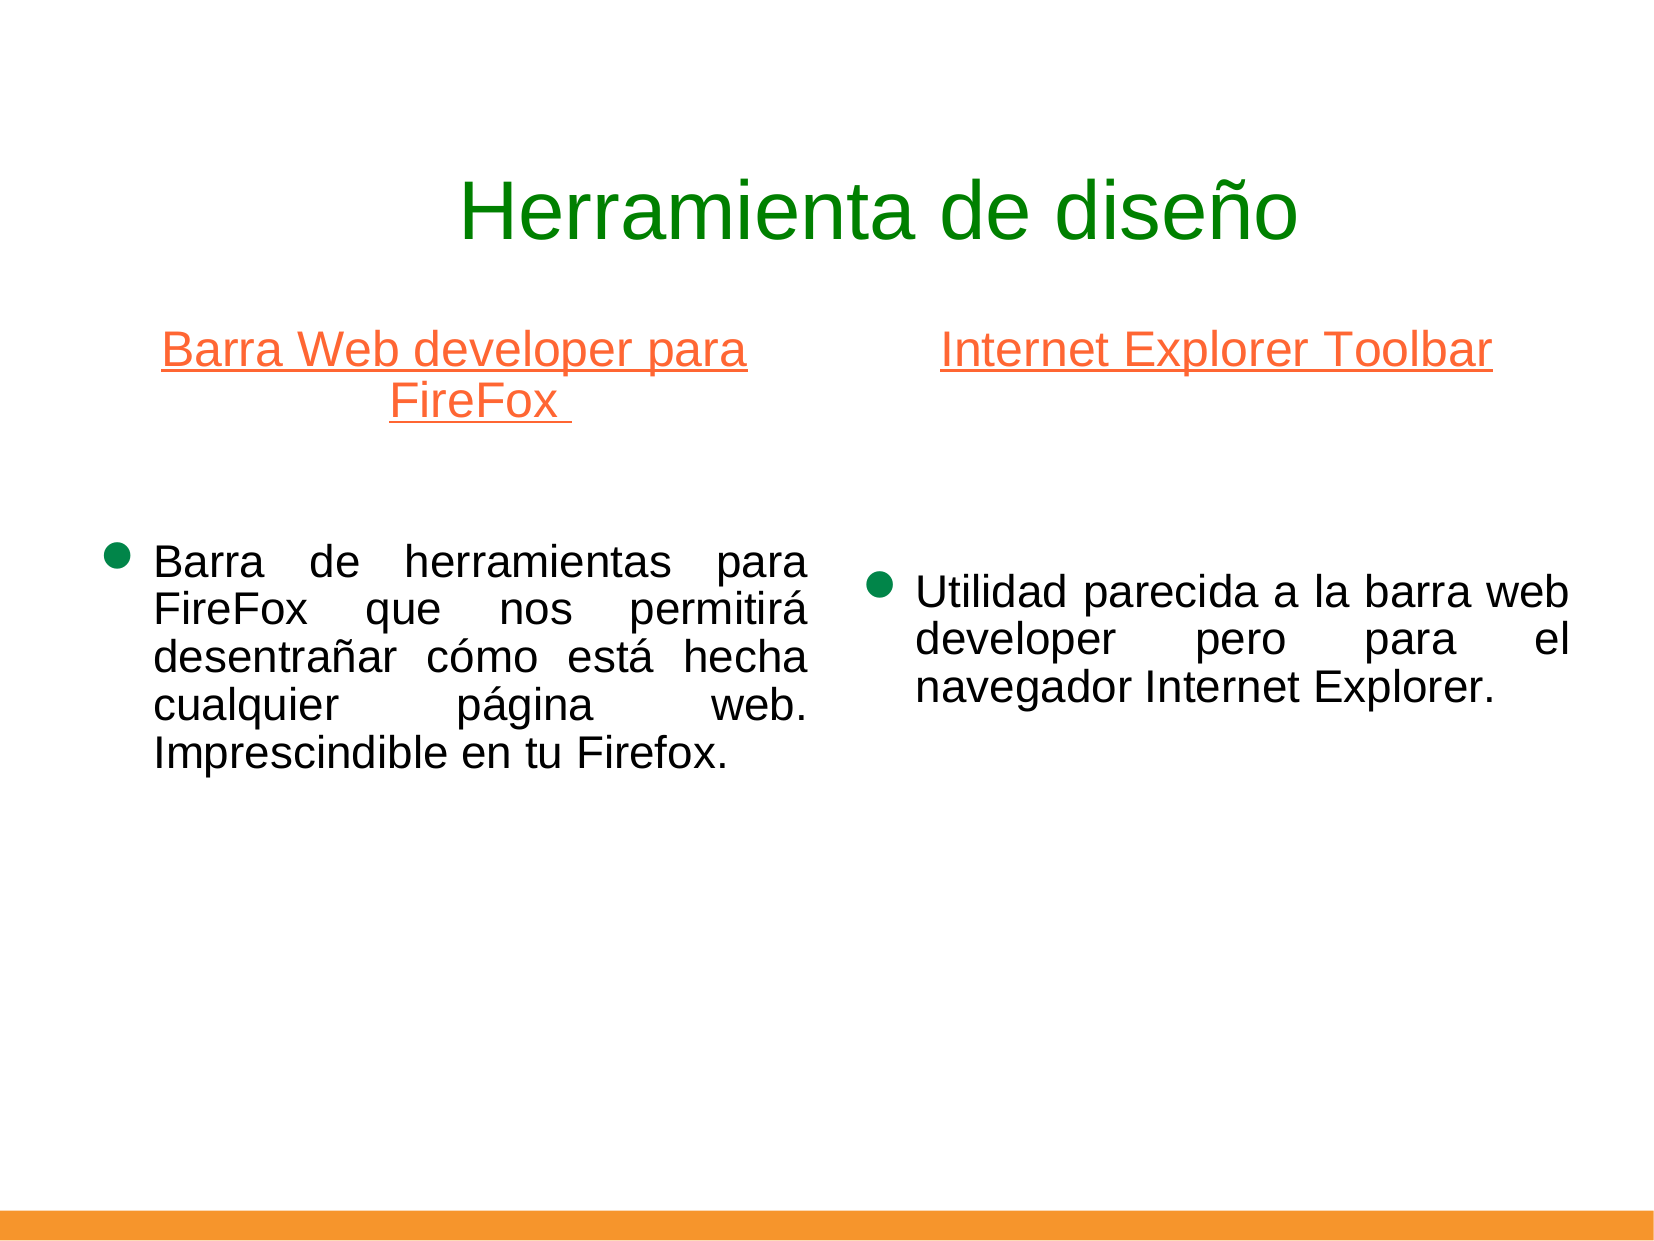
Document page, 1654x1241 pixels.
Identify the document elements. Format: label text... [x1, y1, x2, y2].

title Herramienta de diseño [64, 111, 1553, 317]
list Internet Explorer Toolbar Utilidad parecida a la barra web developer pero para el navegador Internet Explorer. [844, 324, 1571, 1094]
list Barra Web developer para FireFox Barra de herramientas para FireFox que nos permitirá desentrañar cómo está hecha cualquier página web. Imprescindible en tu Firefox. [82, 324, 809, 1109]
